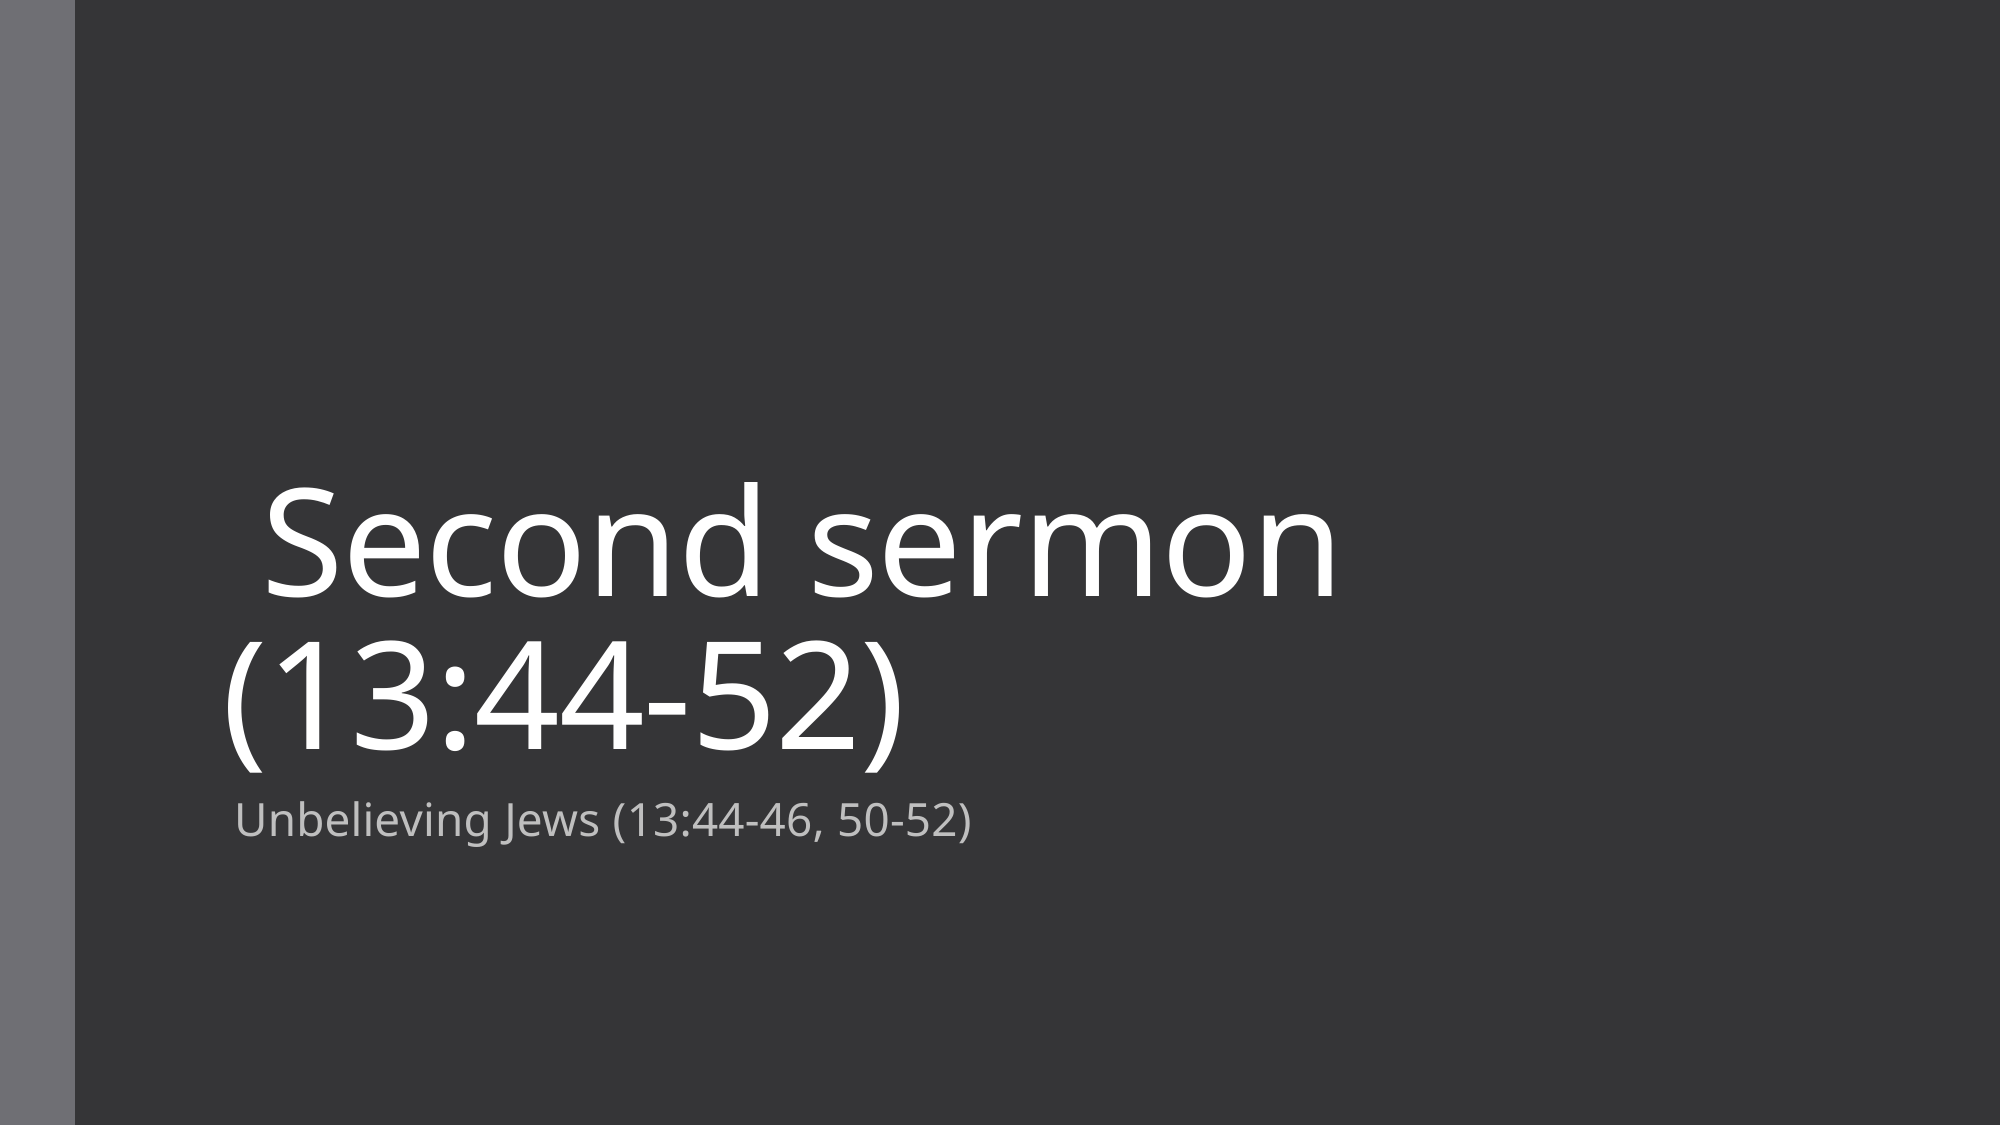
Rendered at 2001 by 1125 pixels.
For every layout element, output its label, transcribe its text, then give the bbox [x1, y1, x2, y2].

title Second sermon (13:44-52) [206, 124, 1752, 787]
subtitle Unbelieving Jews (13:44-46, 50-52) [206, 787, 1752, 1066]
